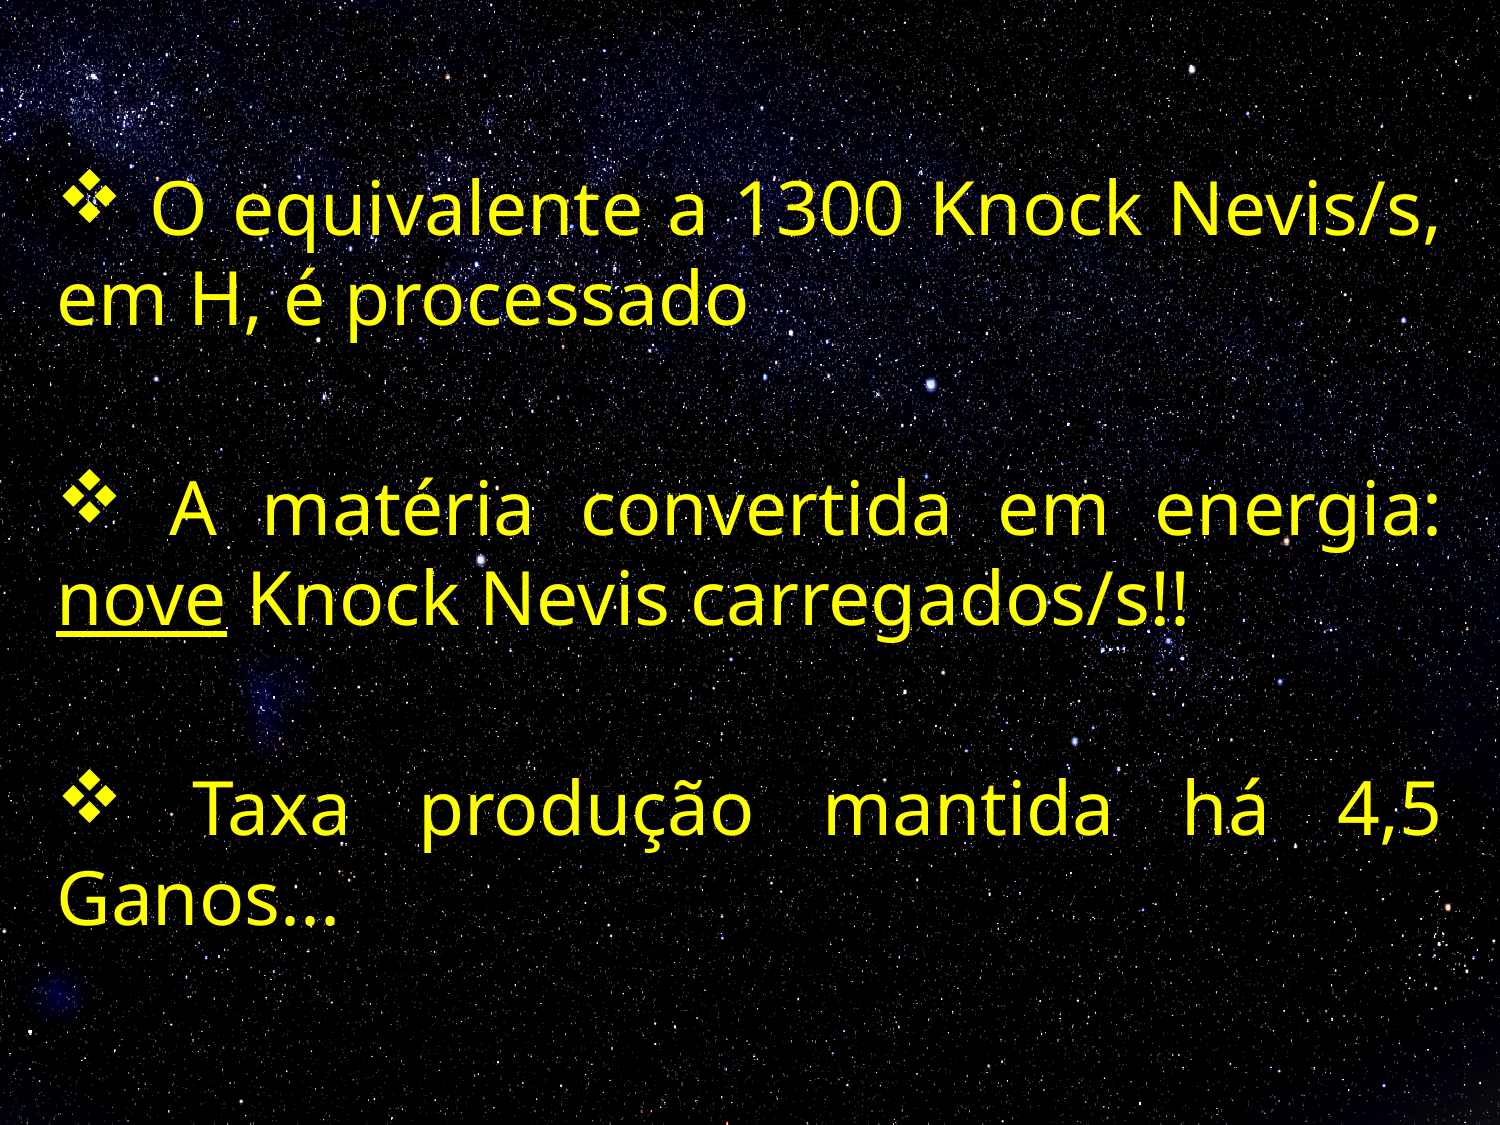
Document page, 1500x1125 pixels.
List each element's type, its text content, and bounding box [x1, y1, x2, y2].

picture [0, 0, 1500, 1125]
subtitle O equivalente a 1300 Knock Nevis/s, em H, é processado A matéria convertida em energia: nove Knock Nevis carregados/s!! Taxa produção mantida há 4,5 Ganos... [41, 153, 1459, 870]
